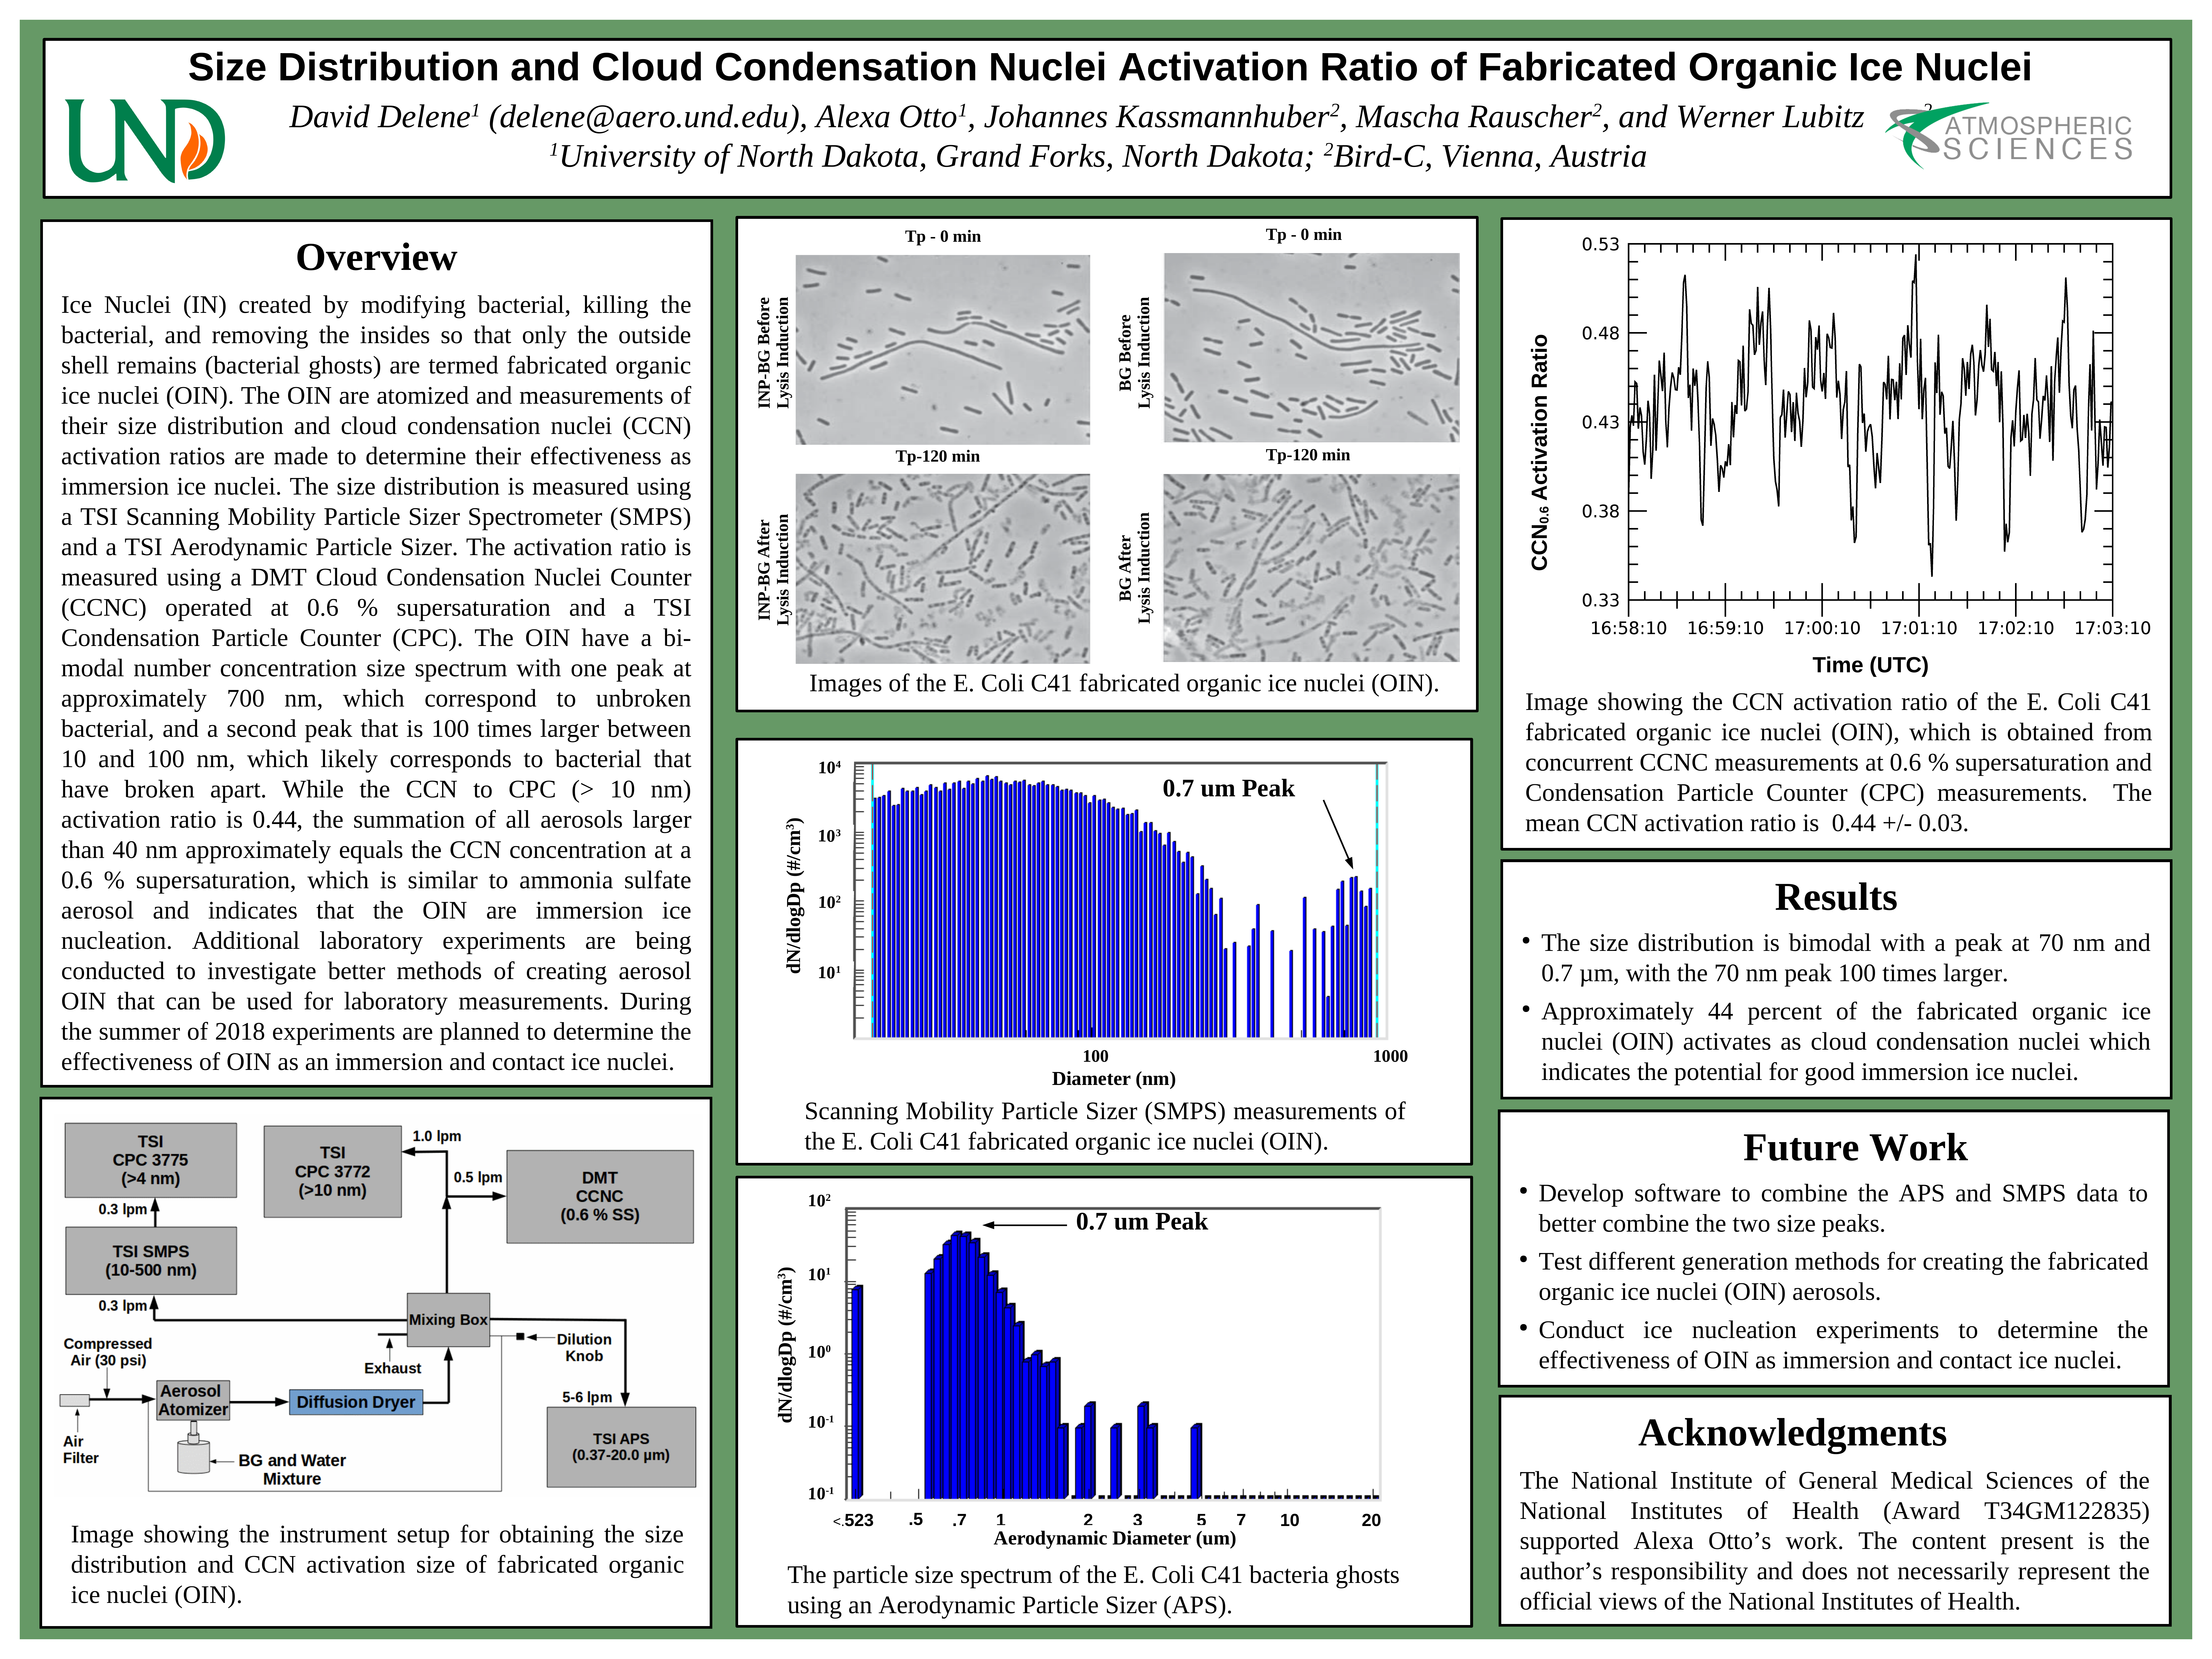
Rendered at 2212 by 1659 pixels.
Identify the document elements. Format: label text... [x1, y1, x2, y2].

text_box Size Distribution and Cloud Condensation Nuclei Activation Ratio of Fabricated Organic Ice Nuclei [41, 34, 2183, 113]
picture [796, 255, 1090, 445]
text_box Tp - 0 min [1143, 222, 1469, 253]
text_box dN/dlogDp (#/cm3) [772, 1244, 829, 1446]
text_box [737, 1177, 1472, 1627]
text_box INP-BG After Lysis Induction [751, 478, 802, 662]
text_box BG After Lysis Induction [1113, 476, 1163, 660]
text_box Tp-120 min [1161, 443, 1460, 474]
text_box .7 [952, 1510, 996, 1530]
text_box <.523 [833, 1510, 883, 1531]
text_box 5 [1197, 1510, 1236, 1525]
text_box [737, 739, 1472, 1164]
text_box 101 [804, 1262, 845, 1290]
picture [1161, 474, 1460, 662]
text_box INP-BG Before Lysis Induction [751, 261, 802, 445]
text_box 20 [1362, 1510, 1412, 1531]
text_box [44, 113, 52, 197]
text_box .5 [908, 1509, 959, 1530]
text_box dN/dlogDp (#/cm3) [781, 756, 830, 1036]
text_box 10-1 [804, 1410, 845, 1436]
text_box 7 [1236, 1510, 1280, 1530]
text_box 3 [1133, 1510, 1184, 1525]
text_box Results The size distribution is bimodal with a peak at 70 nm and 0.7 µm, with the 70 nm peak 100 times larger. Approximately 44 percent of the fabricated organic ice nuclei (OIN) activates as cloud condensation nuclei which indicates the potential for good immersion ice nuclei. [1502, 861, 2171, 1098]
text_box Time (UTC) [1628, 649, 2114, 692]
text_box Image showing the instrument setup for obtaining the size distribution and CCN activation size of fabricated organic ice nuclei (OIN). [66, 1514, 690, 1612]
text_box 102 [804, 1188, 845, 1216]
picture [782, 1190, 1419, 1552]
text_box [1502, 654, 2171, 850]
text_box Tp-120 min [787, 445, 1094, 474]
picture [1513, 228, 2161, 681]
picture [54, 1114, 703, 1497]
text_box David Delene1 (delene@aero.und.edu), Alexa Otto1, Johannes Kassmannhuber2, Mascha Rauscher2, and Werner Lubitz 2 1University of North Dakota, Grand Forks, North Dakota; 2Bird-C, Vienna, Austria [52, 92, 2178, 654]
text_box 10 [1280, 1510, 1331, 1531]
text_box 10-1 [804, 1482, 845, 1508]
text_box Acknowledgments The National Institute of General Medical Sciences of the National Institutes of Health (Award T34GM122835) supported Alexa Otto’s work. The content present is the author’s responsibility and does not necessarily represent the official views of the National Institutes of Health. [1500, 1396, 2170, 1626]
text_box BG Before Lysis Induction [1113, 261, 1163, 445]
text_box Overview Ice Nuclei (IN) created by modifying bacterial, killing the bacterial, and removing the insides so that only the outside shell remains (bacterial ghosts) are termed fabricated organic ice nuclei (OIN). The OIN are atomized and measurements of their size distribution and cloud condensation nuclei (CCN) activation ratios are made to determine their effectiveness as immersion ice nuclei. The size distribution is measured using a TSI Scanning Mobility Particle Sizer Spectrometer (SMPS) and a TSI Aerodynamic Particle Sizer. The activation ratio is measured using a DMT Cloud Condensation Nuclei Counter (CCNC) operated at 0.6 % supersaturation and a TSI Condensation Particle Counter (CPC). The OIN have a bi-modal number concentration size spectrum with one peak at approximately 700 nm, which correspond to unbroken bacterial, and a second peak that is 100 times larger between 10 and 100 nm, which likely corresponds to bacterial that have broken apart. While the CCN to CPC (> 10 nm) activation ratio is 0.44, the summation of all aerosols larger than 40 nm approximately equals the CCN concentration at a 0.6 % supersaturation, which is similar to ammonia sulfate aerosol and indicates that the OIN are immersion ice nucleation. Additional laboratory experiments are being conducted to investigate better methods of creating aerosol OIN that can be used for laboratory measurements. During the summer of 2018 experiments are planned to determine the effectiveness of OIN as an immersion and contact ice nuclei. [41, 221, 712, 1087]
text_box Tp - 0 min [792, 224, 1099, 255]
picture [796, 474, 1090, 664]
text_box Images of the E. Coli C41 fabricated organic ice nuclei (OIN). [791, 665, 1465, 702]
text_box [41, 1098, 711, 1628]
picture [1879, 99, 2149, 181]
picture [1161, 253, 1460, 443]
text_box 104 [814, 756, 854, 782]
text_box CCN0.6 Activation Ratio [1524, 249, 1571, 657]
text_box 1 [996, 1510, 1046, 1525]
text_box 0.7 um Peak [1159, 769, 1342, 819]
text_box Aerodynamic Diameter (um) [958, 1525, 1272, 1556]
picture [65, 99, 227, 183]
text_box 103 [814, 824, 854, 851]
text_box 2 [1083, 1510, 1133, 1525]
text_box Future Work Develop software to combine the APS and SMPS data to better combine the two size peaks. Test different generation methods for creating the fabricated organic ice nuclei (OIN) aerosols. Conduct ice nucleation experiments to determine the effectiveness of OIN as immersion and contact ice nuclei. [1499, 1111, 2169, 1386]
picture [791, 745, 1411, 1090]
text_box Image showing the CCN activation ratio of the E. Coli C41 fabricated organic ice nuclei (OIN), which is obtained from concurrent CCNC measurements at 0.6 % supersaturation and Condensation Particle Counter (CPC) measurements. The mean CCN activation ratio is 0.44 +/- 0.03. [1520, 682, 2158, 844]
text_box Diameter (nm) [1048, 1065, 1206, 1098]
text_box 100 [804, 1340, 845, 1367]
text_box Scanning Mobility Particle Sizer (SMPS) measurements of the E. Coli C41 fabricated organic ice nuclei (OIN). [799, 1091, 1412, 1158]
text_box 101 [814, 960, 854, 987]
text_box Tp-120 min [768, 445, 787, 474]
text_box The particle size spectrum of the E. Coli C41 bacteria ghosts using an Aerodynamic Particle Sizer (APS). [782, 1554, 1458, 1622]
text_box 1000 [1369, 1044, 1419, 1069]
text_box 0.7 um Peak [1072, 1202, 1259, 1253]
text_box [737, 217, 1478, 711]
text_box 100 [1079, 1044, 1118, 1065]
text_box 102 [814, 890, 854, 917]
